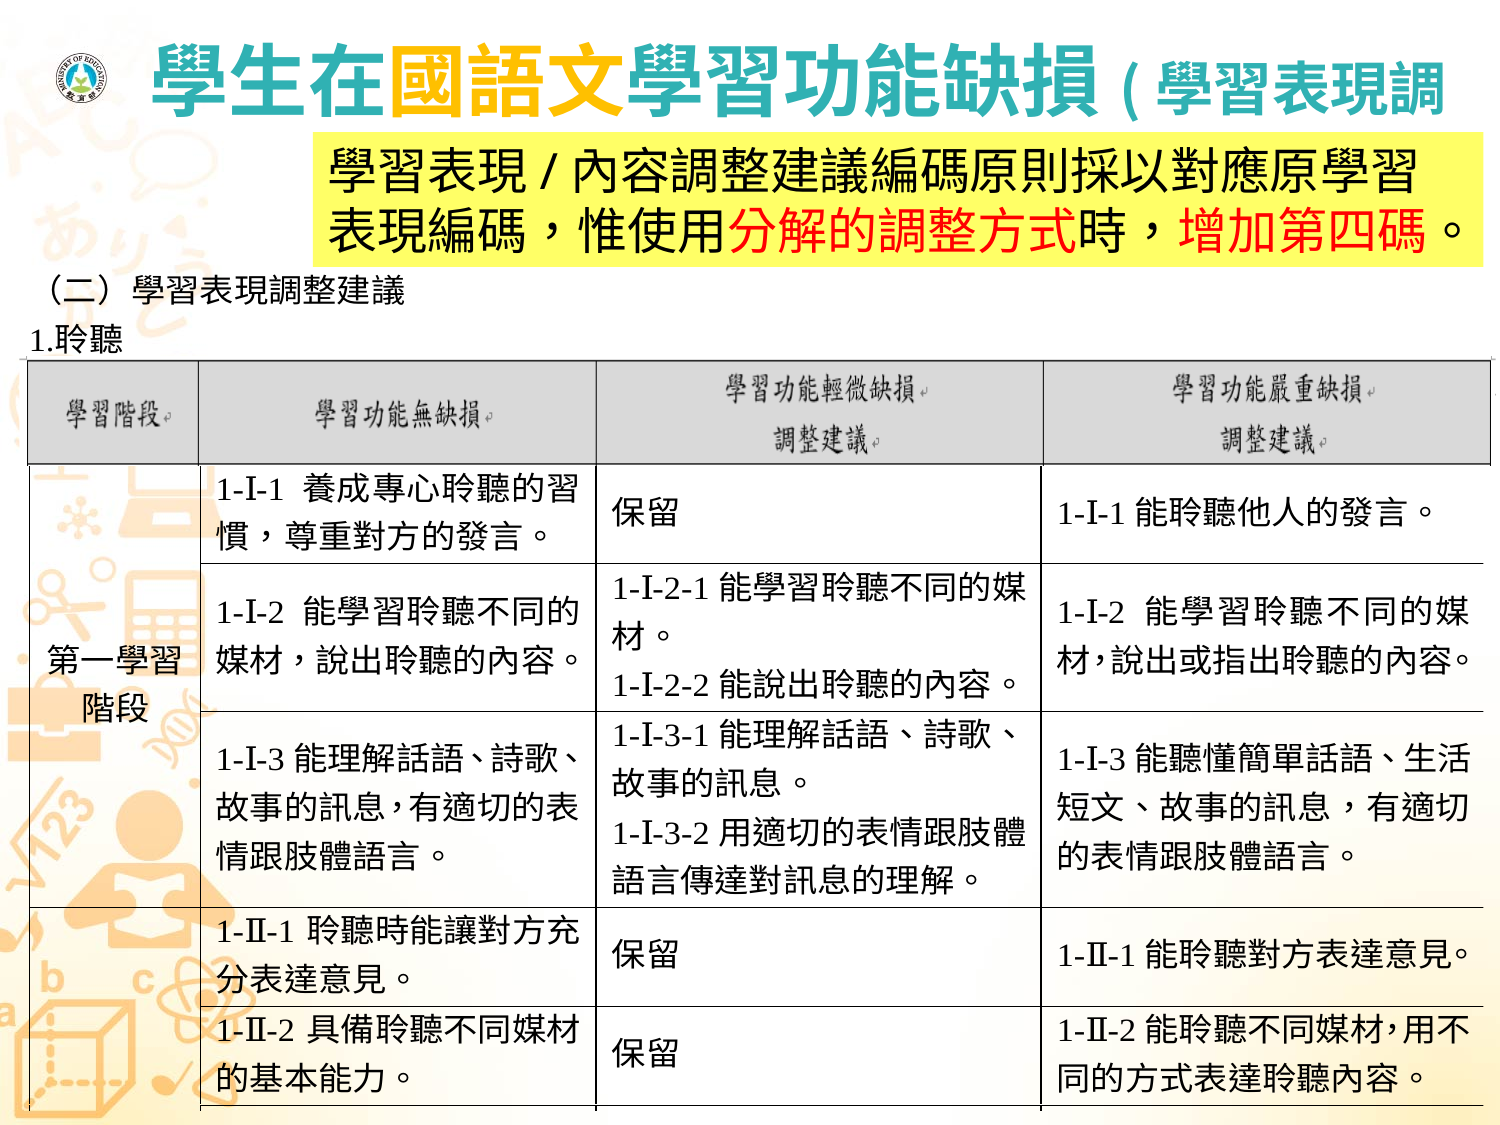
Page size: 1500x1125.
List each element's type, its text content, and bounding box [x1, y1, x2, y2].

text_box 學習表現/內容調整建議編碼原則採以對應原學習表現編碼，惟使用分解的調整方式時，增加第四碼。 [312, 132, 1484, 267]
title 學生在國語文學習功能缺損(學習表現調整) [96, 23, 1500, 165]
picture [0, 0, 1500, 1125]
